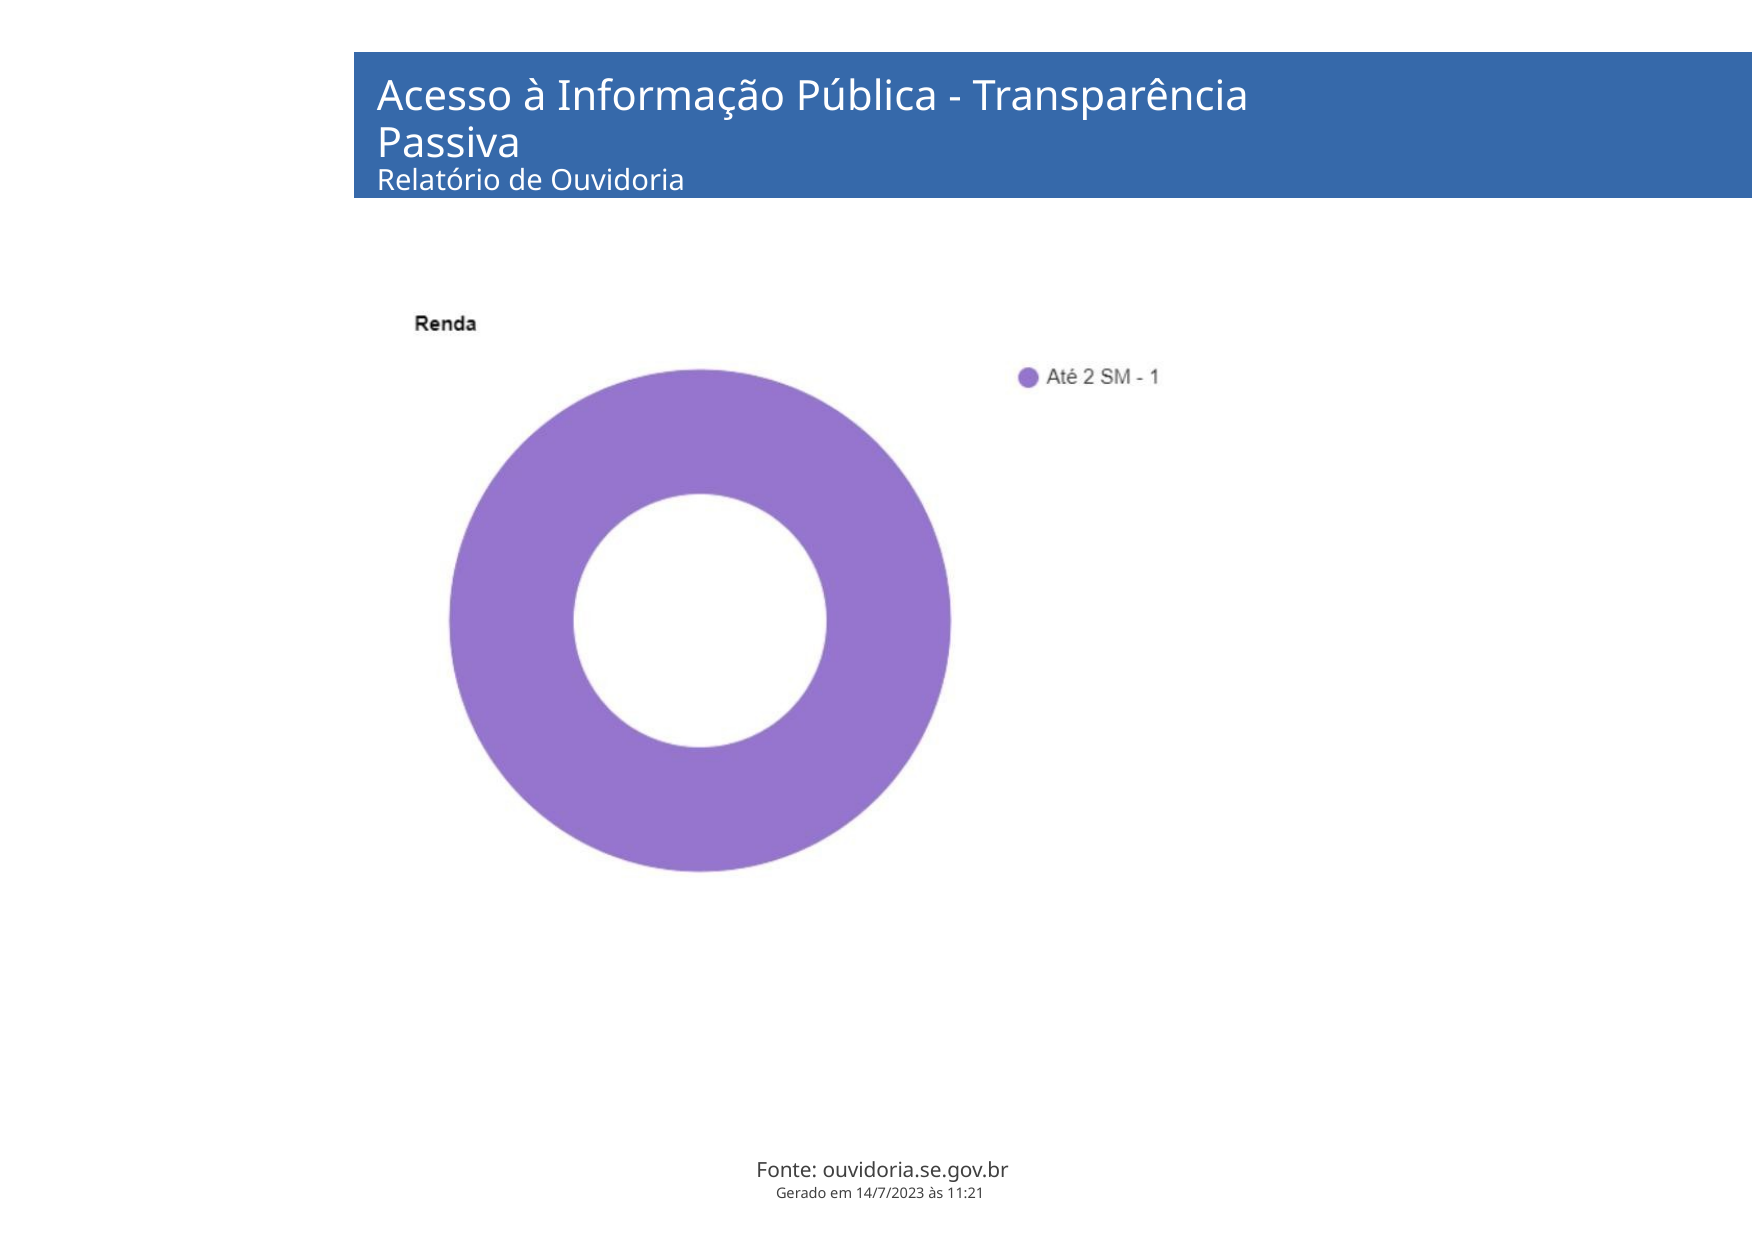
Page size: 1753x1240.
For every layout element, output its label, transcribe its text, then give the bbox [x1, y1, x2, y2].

text_box [155, 211, 1599, 1028]
text_box Fonte: ouvidoria.se.gov.br Gerado em 14/7/2023 às 11:21 [756, 1158, 1023, 1202]
text_box Acesso à Informação Pública - Transparência Passiva Relatório de Ouvidoria SETUR - Fevereiro a Fevereiro de 2023 [376, 72, 1403, 228]
text_box [354, 52, 1752, 198]
